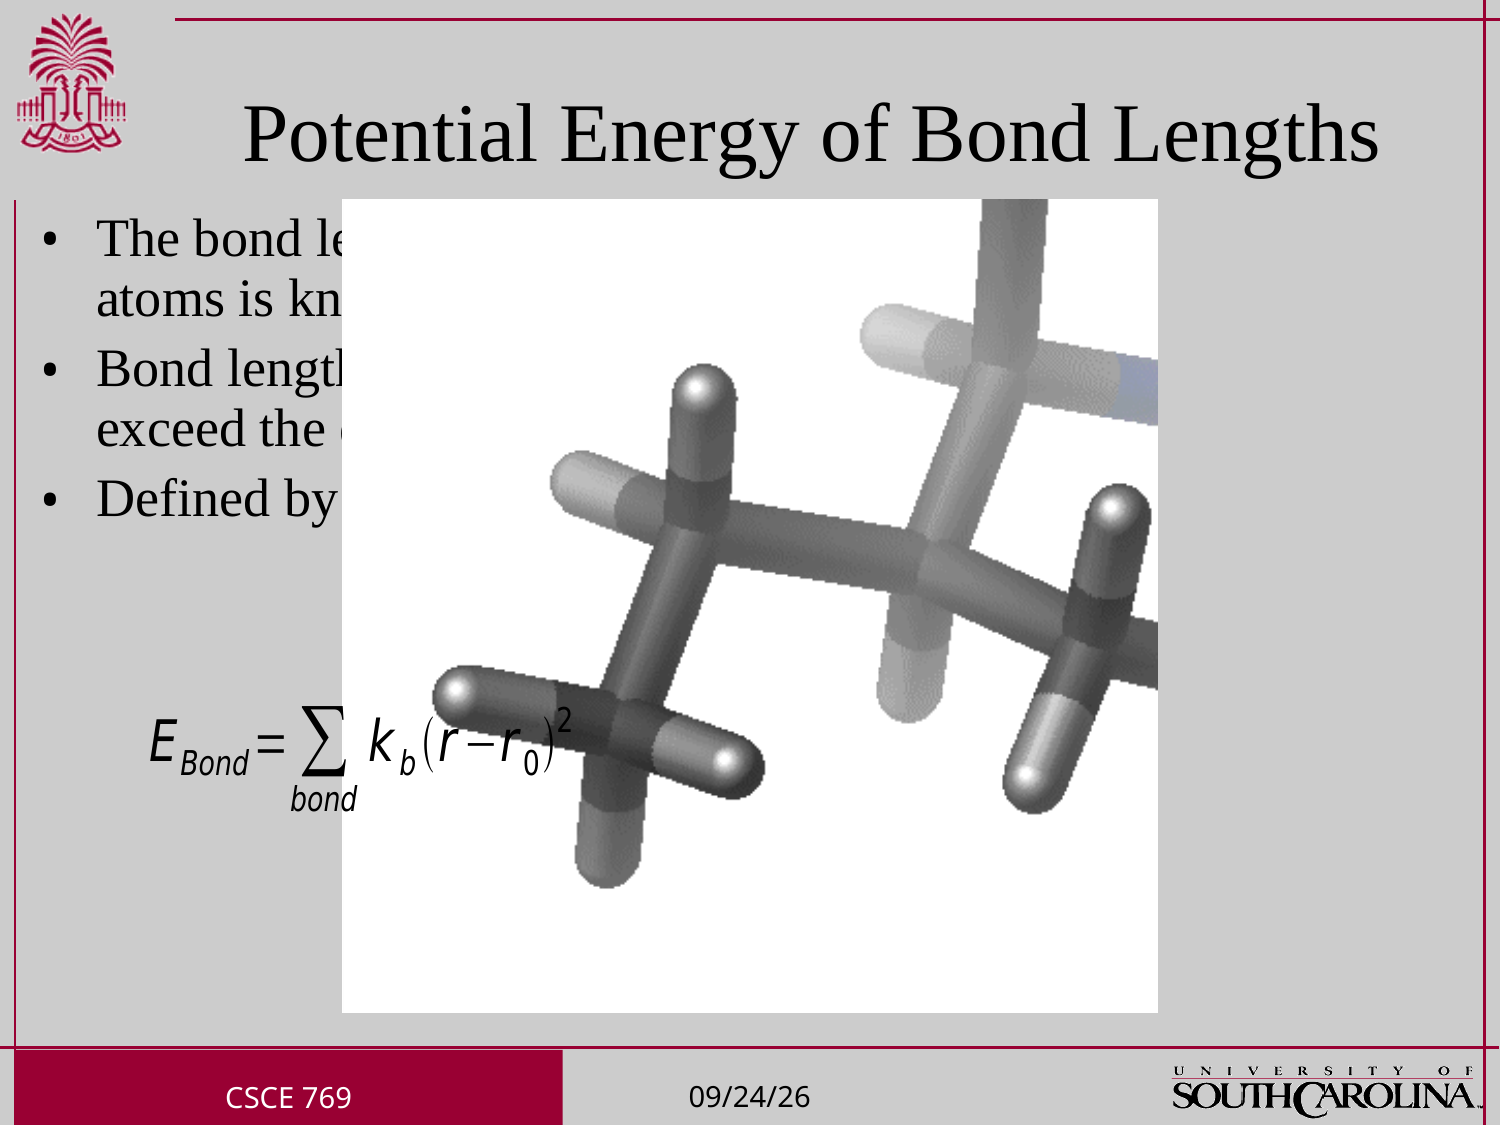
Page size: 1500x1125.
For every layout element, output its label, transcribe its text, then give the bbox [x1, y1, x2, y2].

chart [138, 700, 584, 821]
title Potential Energy of Bond Lengths [174, 9, 1450, 188]
picture [12, 12, 131, 155]
picture [342, 199, 1476, 1013]
picture [1162, 1049, 1483, 1125]
list The bond length a pair of atoms is known empirically Bond lengths should not exceed the expected values Defined by two atoms [24, 200, 342, 713]
